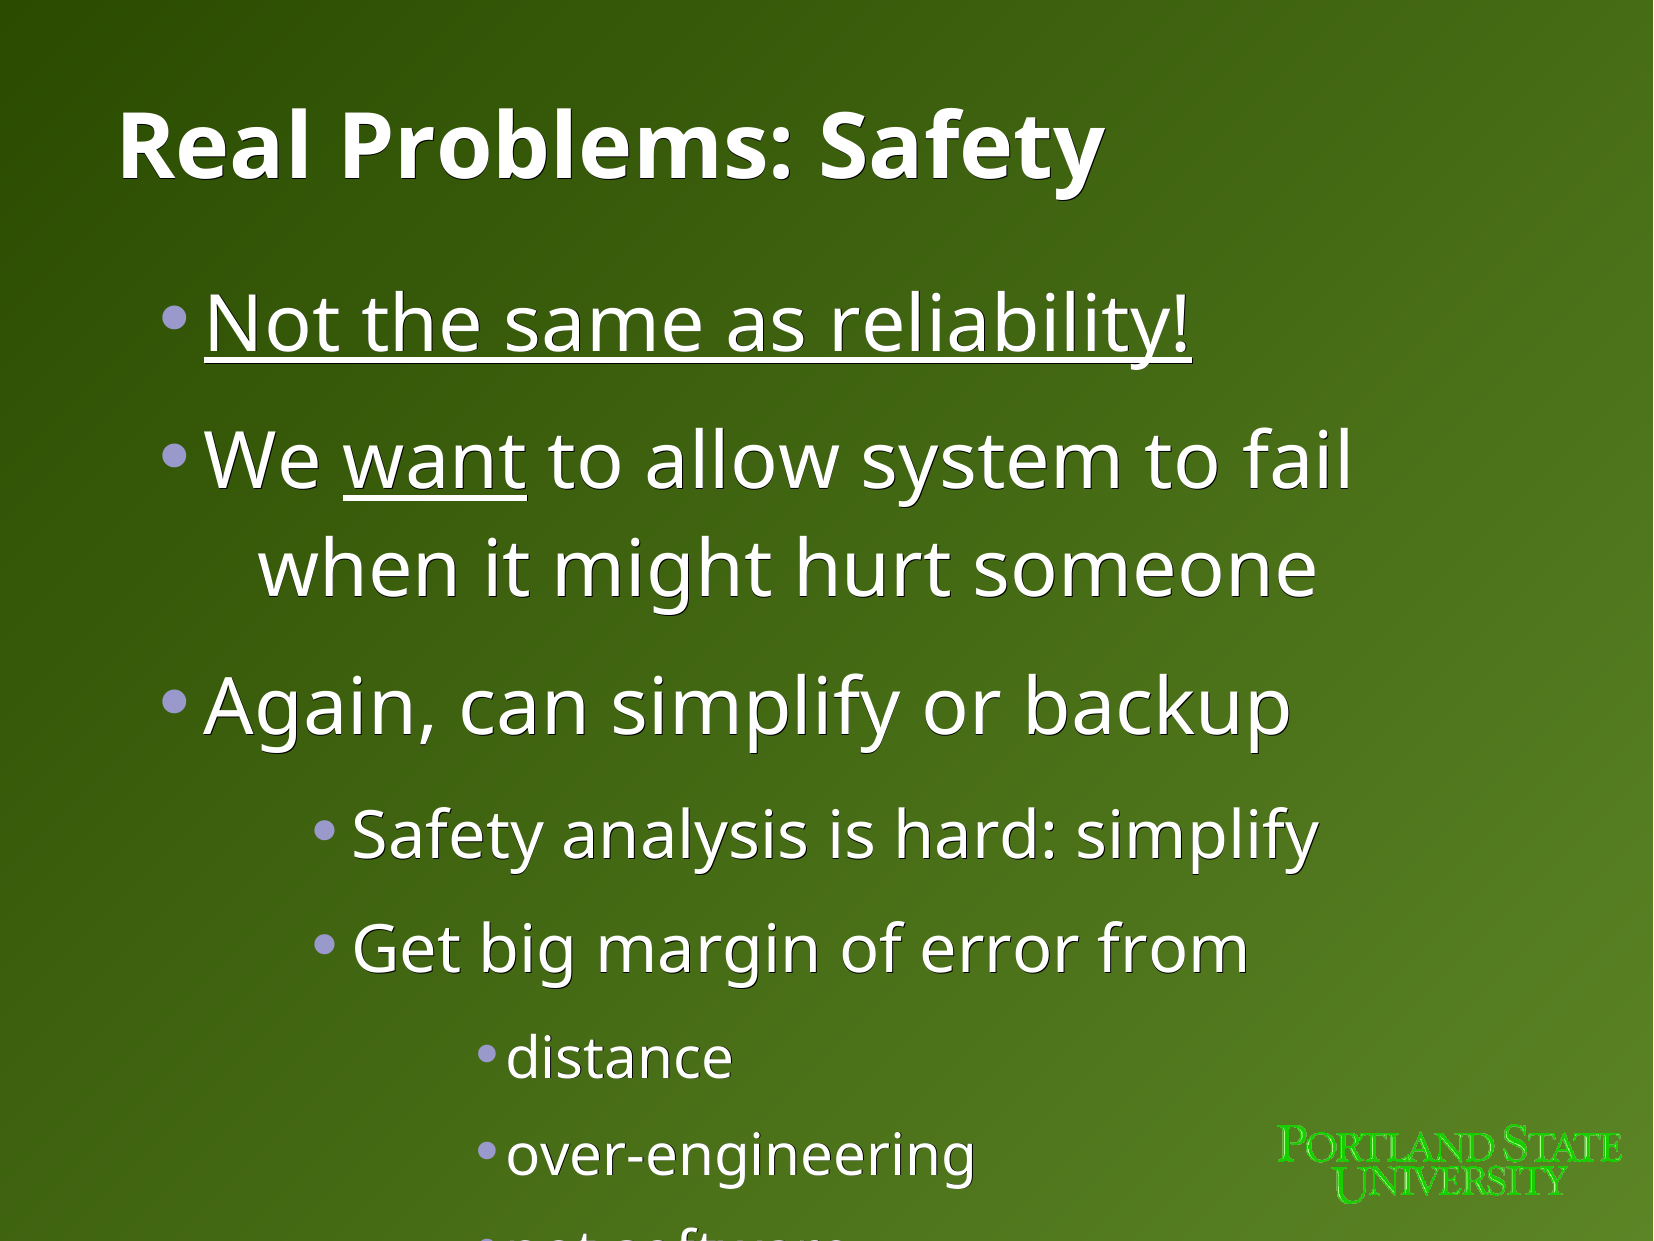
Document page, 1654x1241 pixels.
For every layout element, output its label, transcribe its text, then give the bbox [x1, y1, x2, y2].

picture [1277, 1124, 1622, 1204]
title Real Problems: Safety [115, 86, 1527, 200]
list Not the same as reliability! We want to allow system to fail when it might hurt someone Again, can simplify or backup Safety analysis is hard: simplify Get big margin of error from distance over-engineering not software [115, 266, 1527, 1179]
